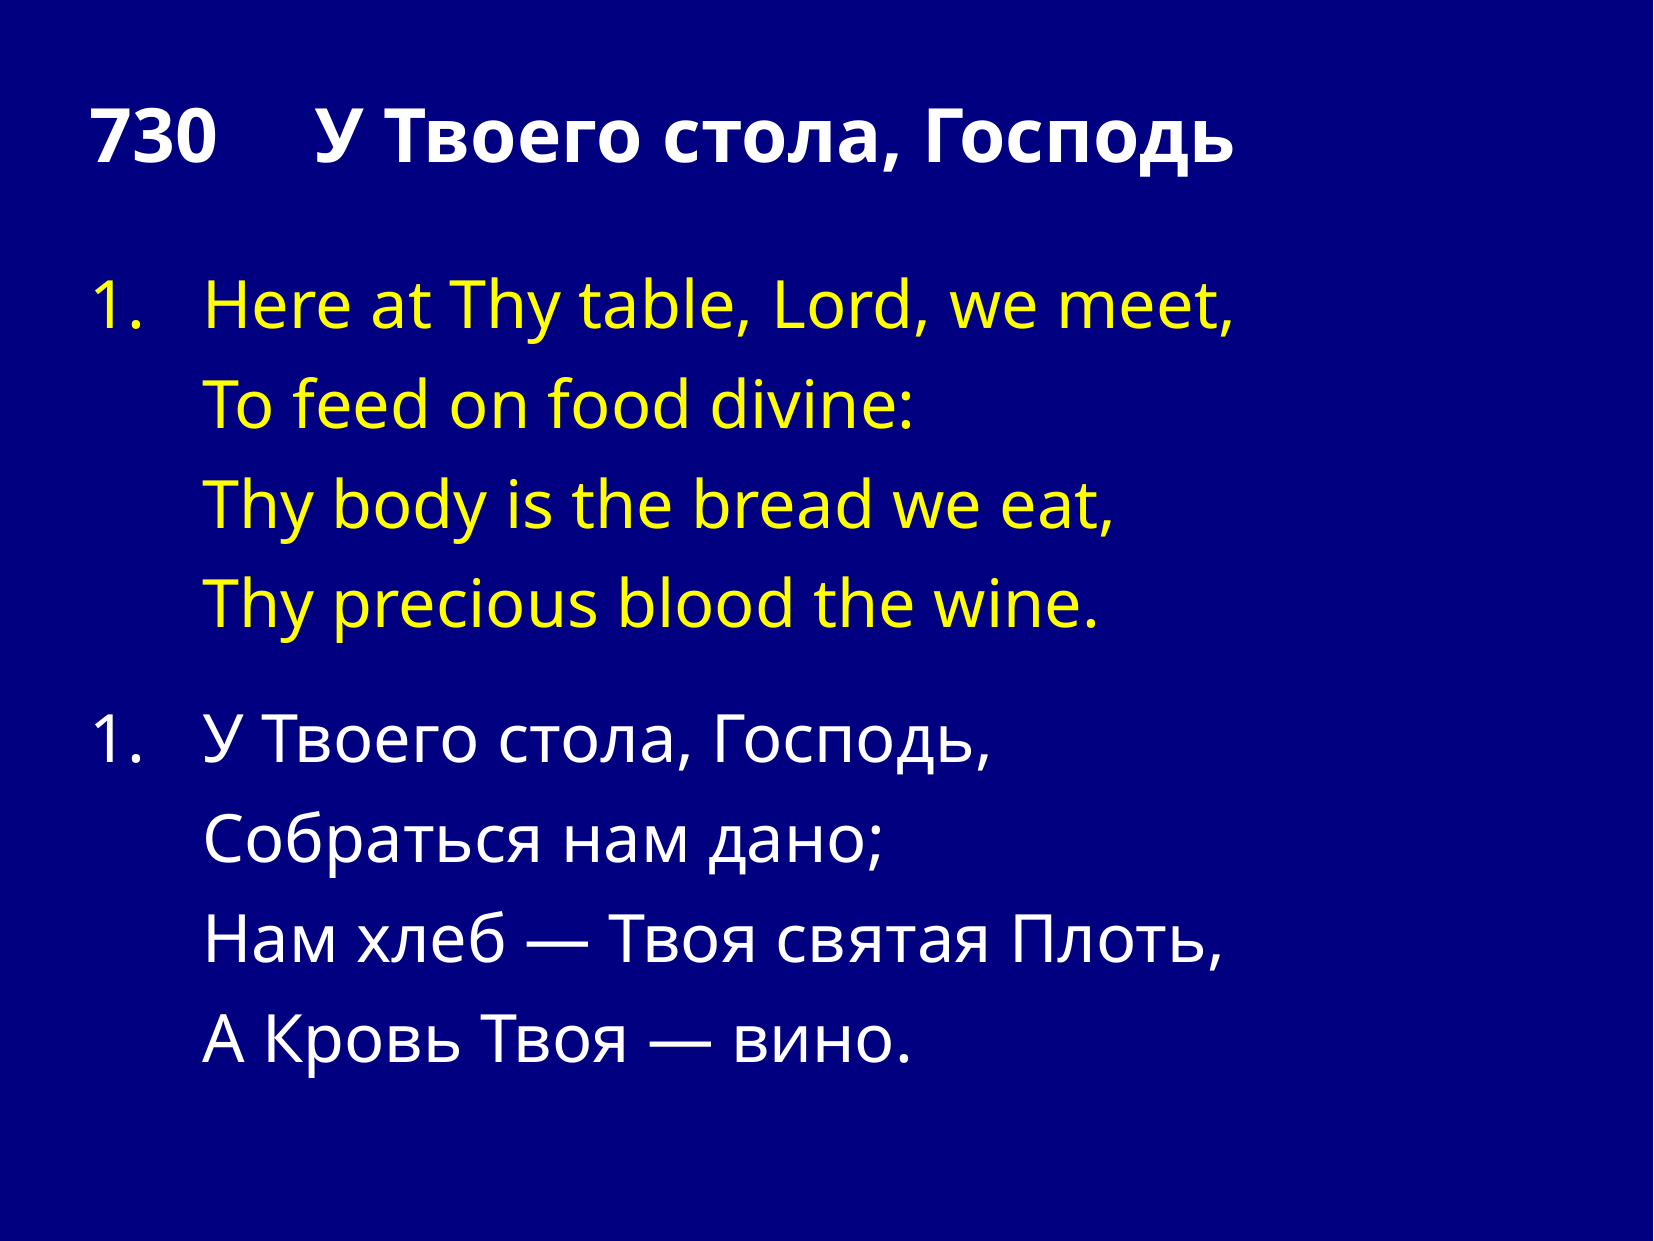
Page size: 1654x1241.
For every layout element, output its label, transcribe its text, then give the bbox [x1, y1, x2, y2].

text_box 1. Here at Thy table, Lord, we meet, To feed on food divine: Thy body is the bread we eat, Thy precious blood the wine. [75, 188, 1576, 638]
text_box 730 У Твоего стола, Господь [75, 75, 1576, 188]
text_box 1. У Твоего стола, Господь, Собраться нам дано; Нам хлеб — Твоя святая Плоть, А Кровь Твоя — вино. [75, 675, 1576, 1163]
